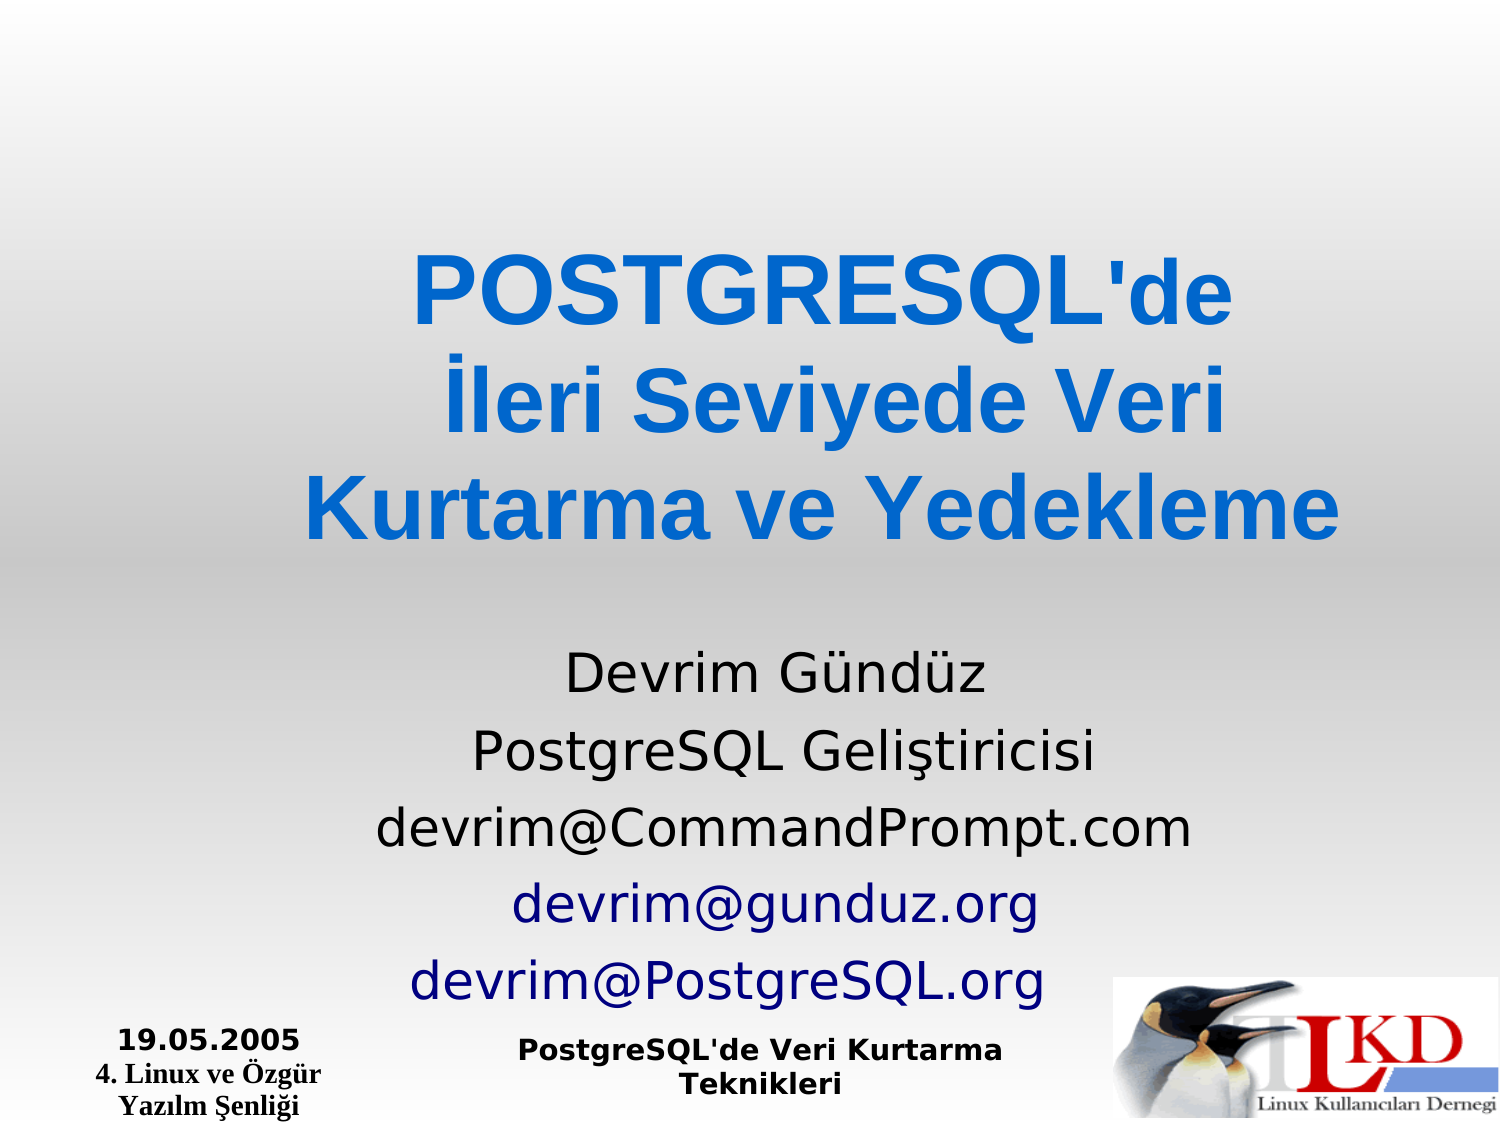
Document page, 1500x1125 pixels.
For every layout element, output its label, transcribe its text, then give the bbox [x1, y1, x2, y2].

title POSTGRESQL'de İleri Seviyede Veri Kurtarma ve Yedekleme [223, 89, 1423, 567]
list Devrim Gündüz PostgreSQL Geliştiricisi devrim@CommandPrompt.com devrim@gunduz.org devrim@PostgreSQL.org [342, 564, 1226, 1076]
picture [1113, 977, 1499, 1118]
